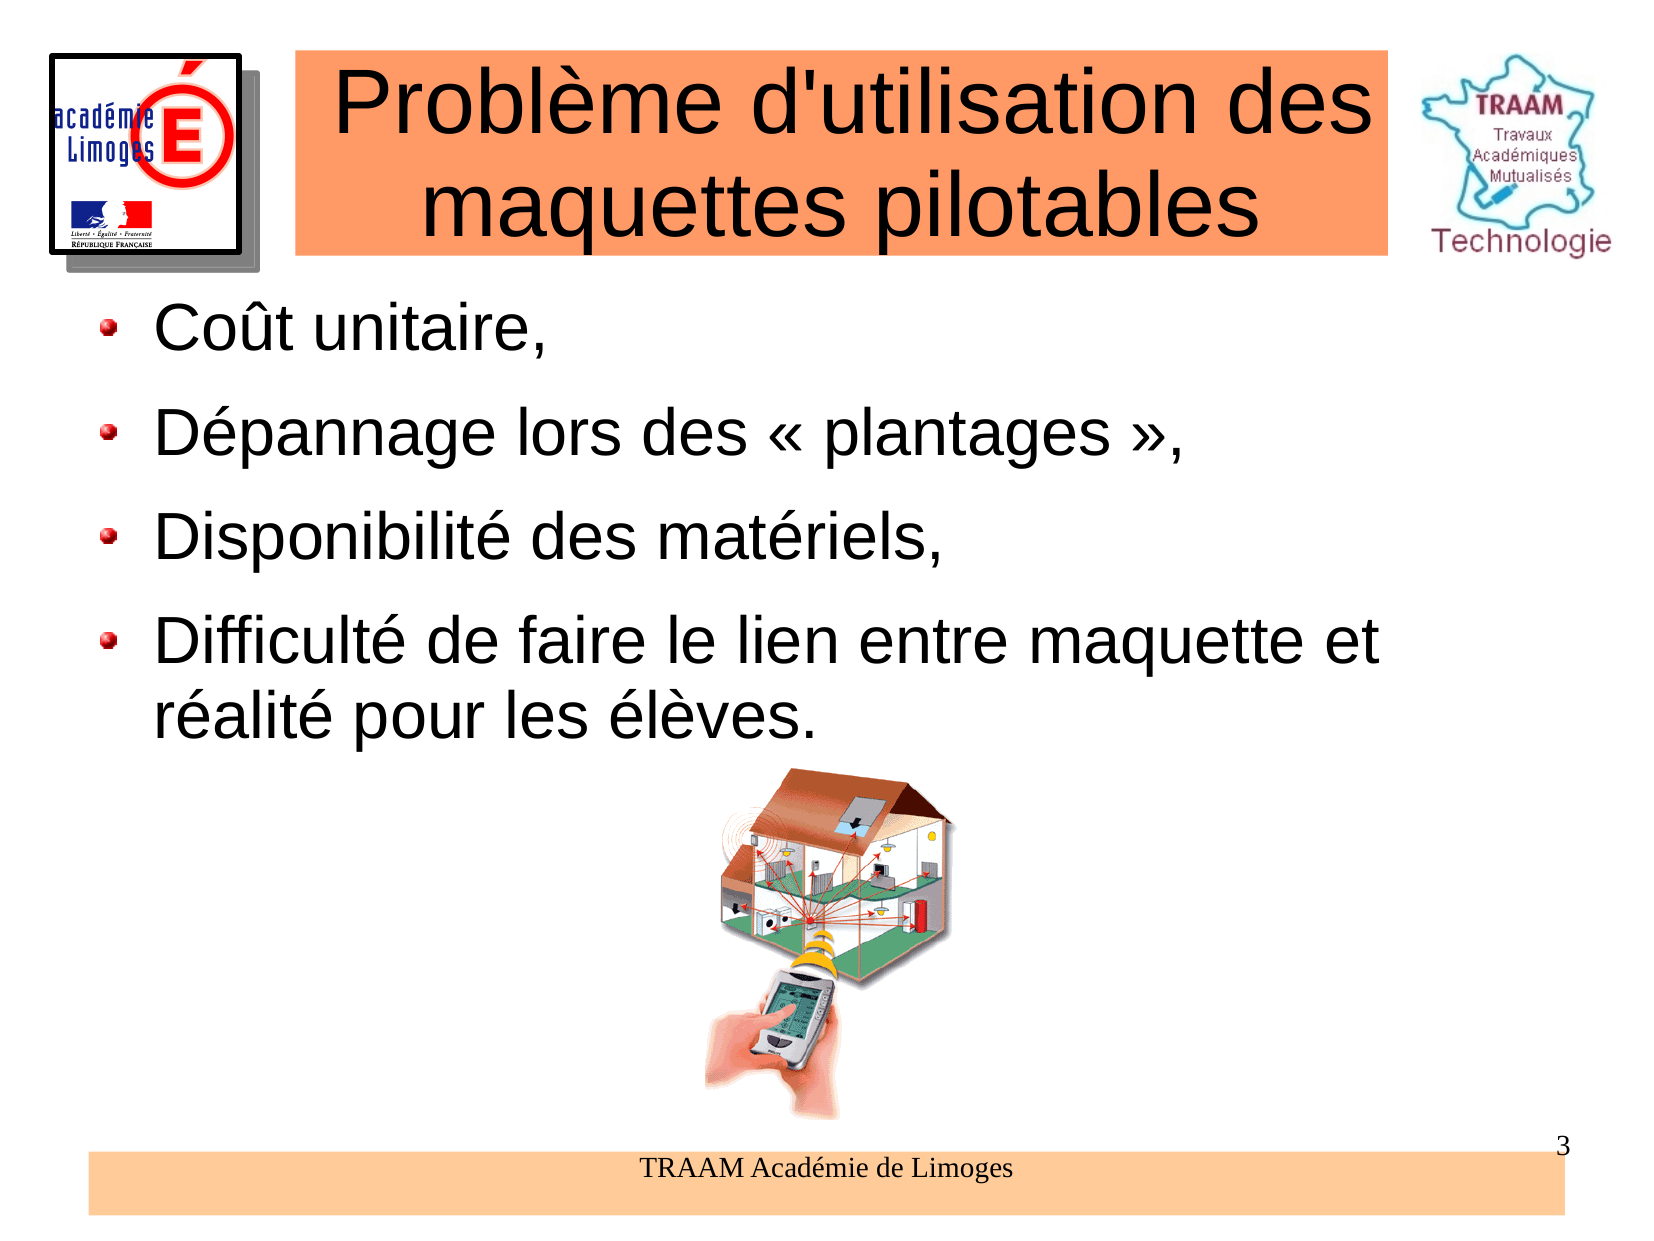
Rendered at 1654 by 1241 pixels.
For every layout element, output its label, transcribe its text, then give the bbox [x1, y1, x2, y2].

list Coût unitaire, Dépannage lors des « plantages », Disponibilité des matériels, Difficulté de faire le lien entre maquette et réalité pour les élèves. [82, 290, 1565, 768]
picture [704, 764, 961, 1120]
picture [1411, 43, 1625, 266]
picture [55, 59, 236, 249]
title Problème d'utilisation des maquettes pilotables [295, 50, 1388, 256]
